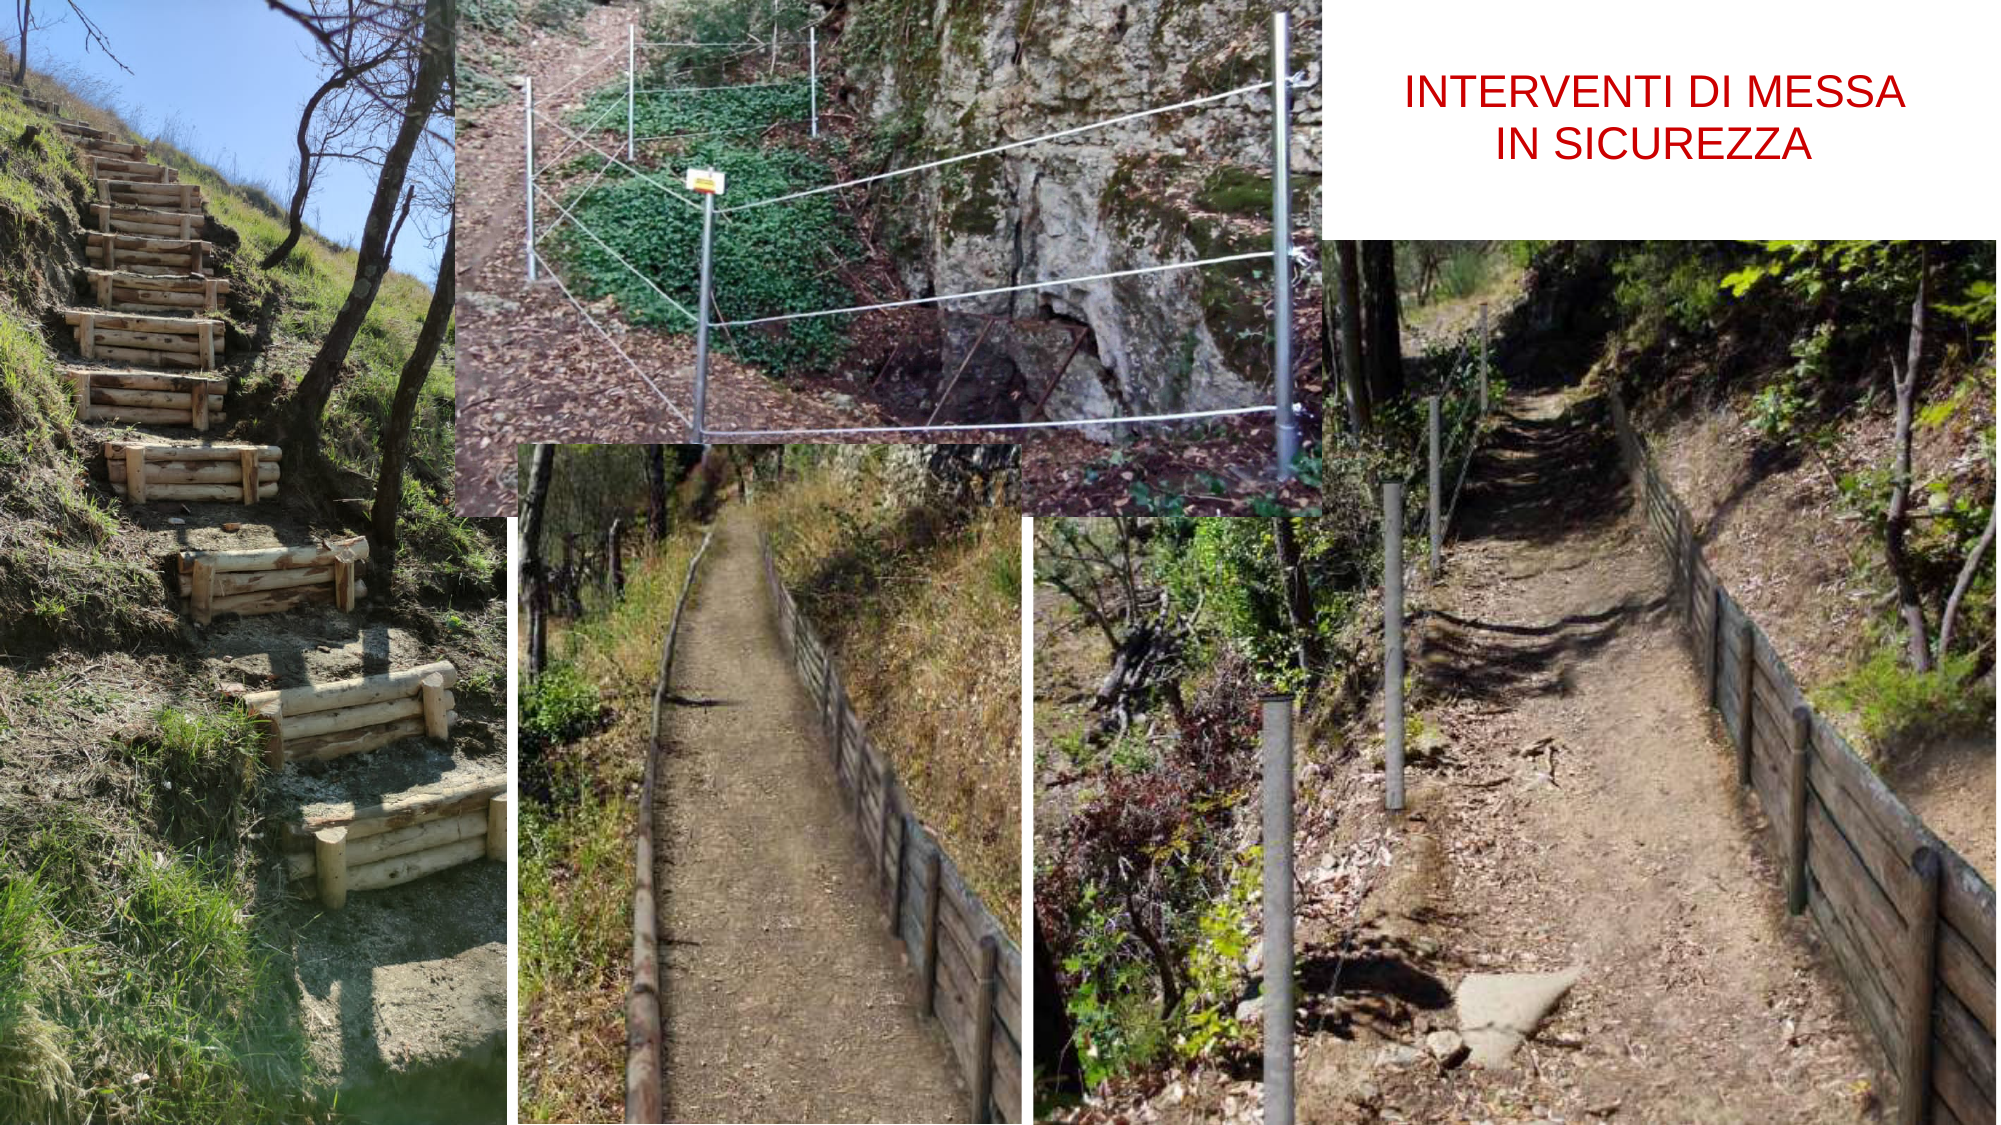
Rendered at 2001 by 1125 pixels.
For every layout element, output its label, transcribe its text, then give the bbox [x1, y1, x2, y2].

picture [0, 0, 1997, 1125]
text_box INTERVENTI DI MESSA IN SICUREZZA [1387, 59, 1920, 178]
